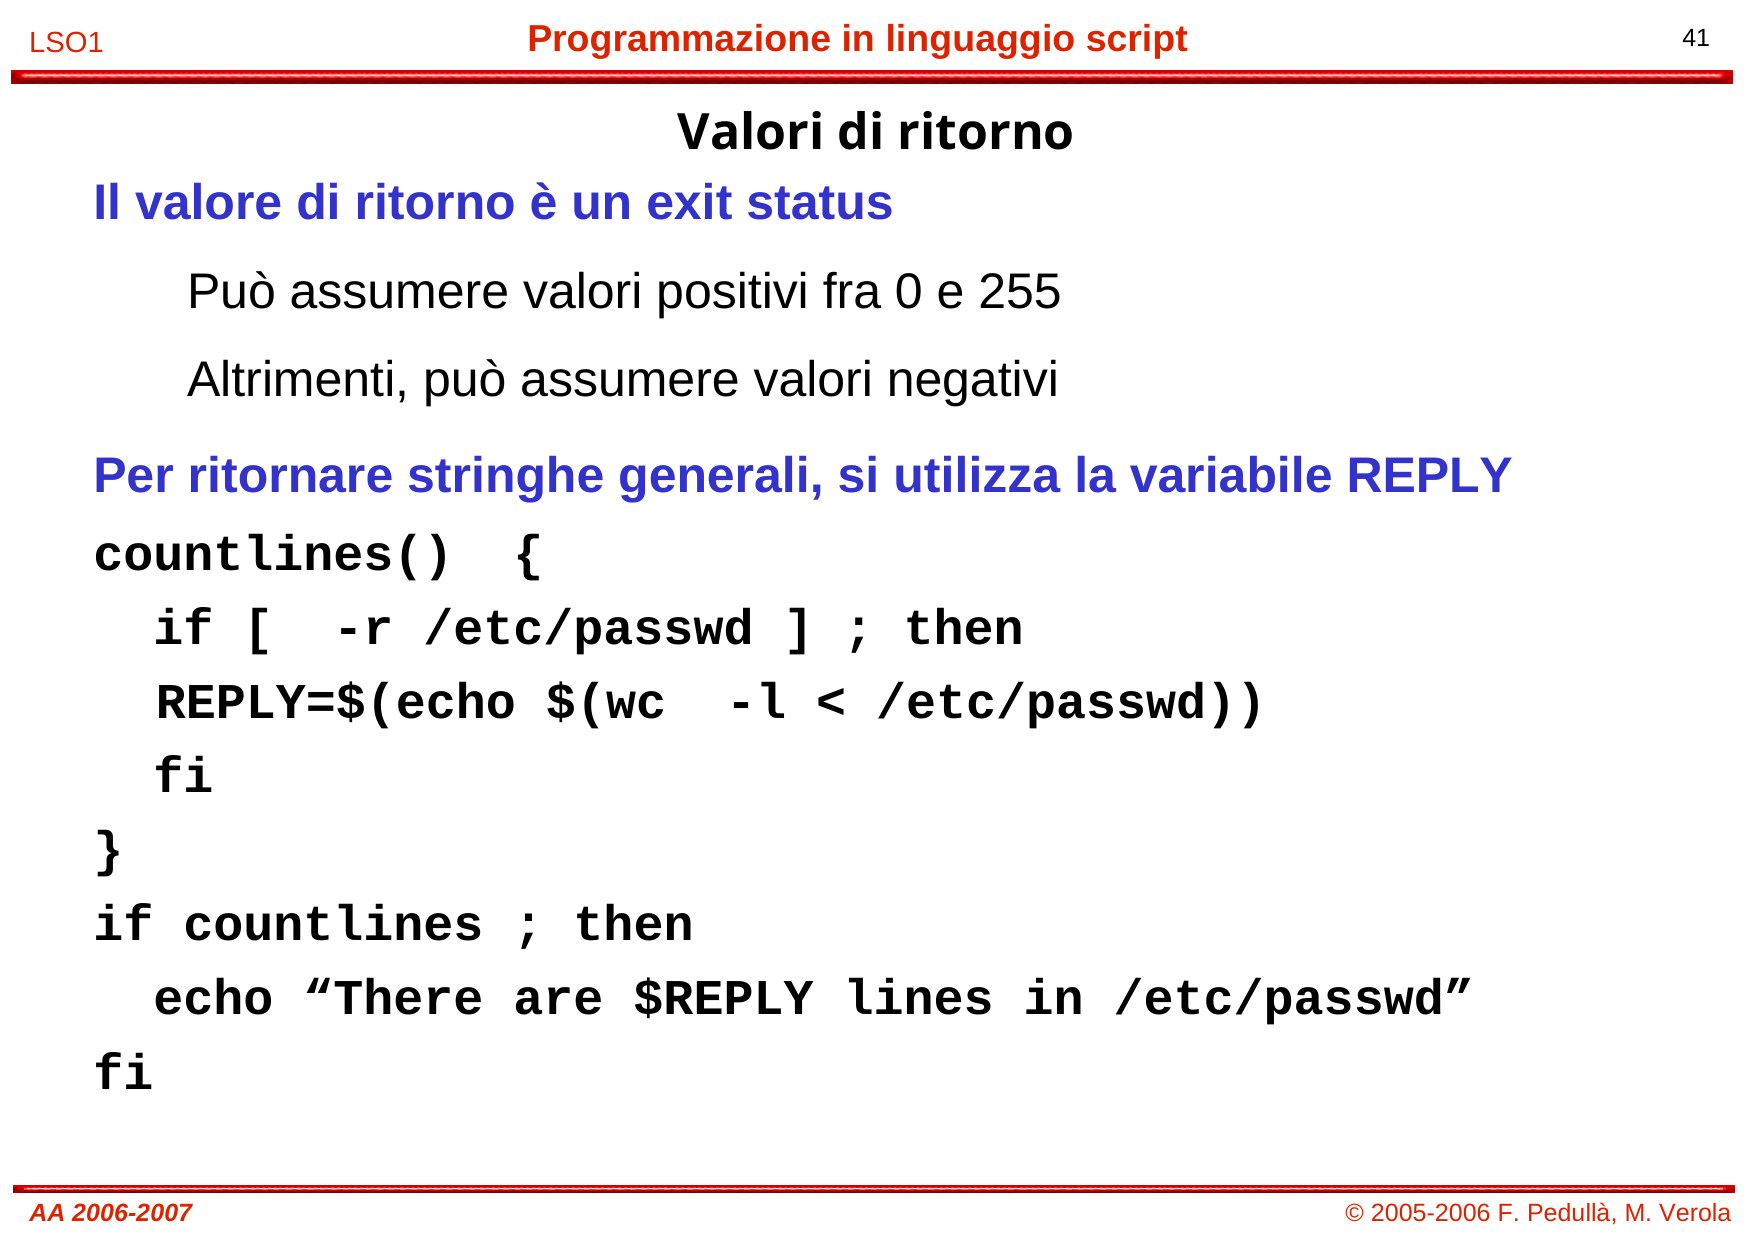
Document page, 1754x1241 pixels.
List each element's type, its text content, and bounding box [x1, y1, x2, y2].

picture [11, 70, 1733, 84]
title Valori di ritorno [638, 84, 1115, 166]
list Il valore di ritorno è un exit status Può assumere valori positivi fra 0 e 255 Altrimenti, può assumere valori negativi Per ritornare stringhe generali, si utilizza la variabile REPLY countlines() { if [ -r /etc/passwd ] ; then REPLY=$(echo $(wc -l < /etc/passwd)) fi } if countlines ; then echo “There are $REPLY lines in /etc/passwd” fi [78, 166, 1716, 1157]
picture [13, 1185, 1735, 1193]
